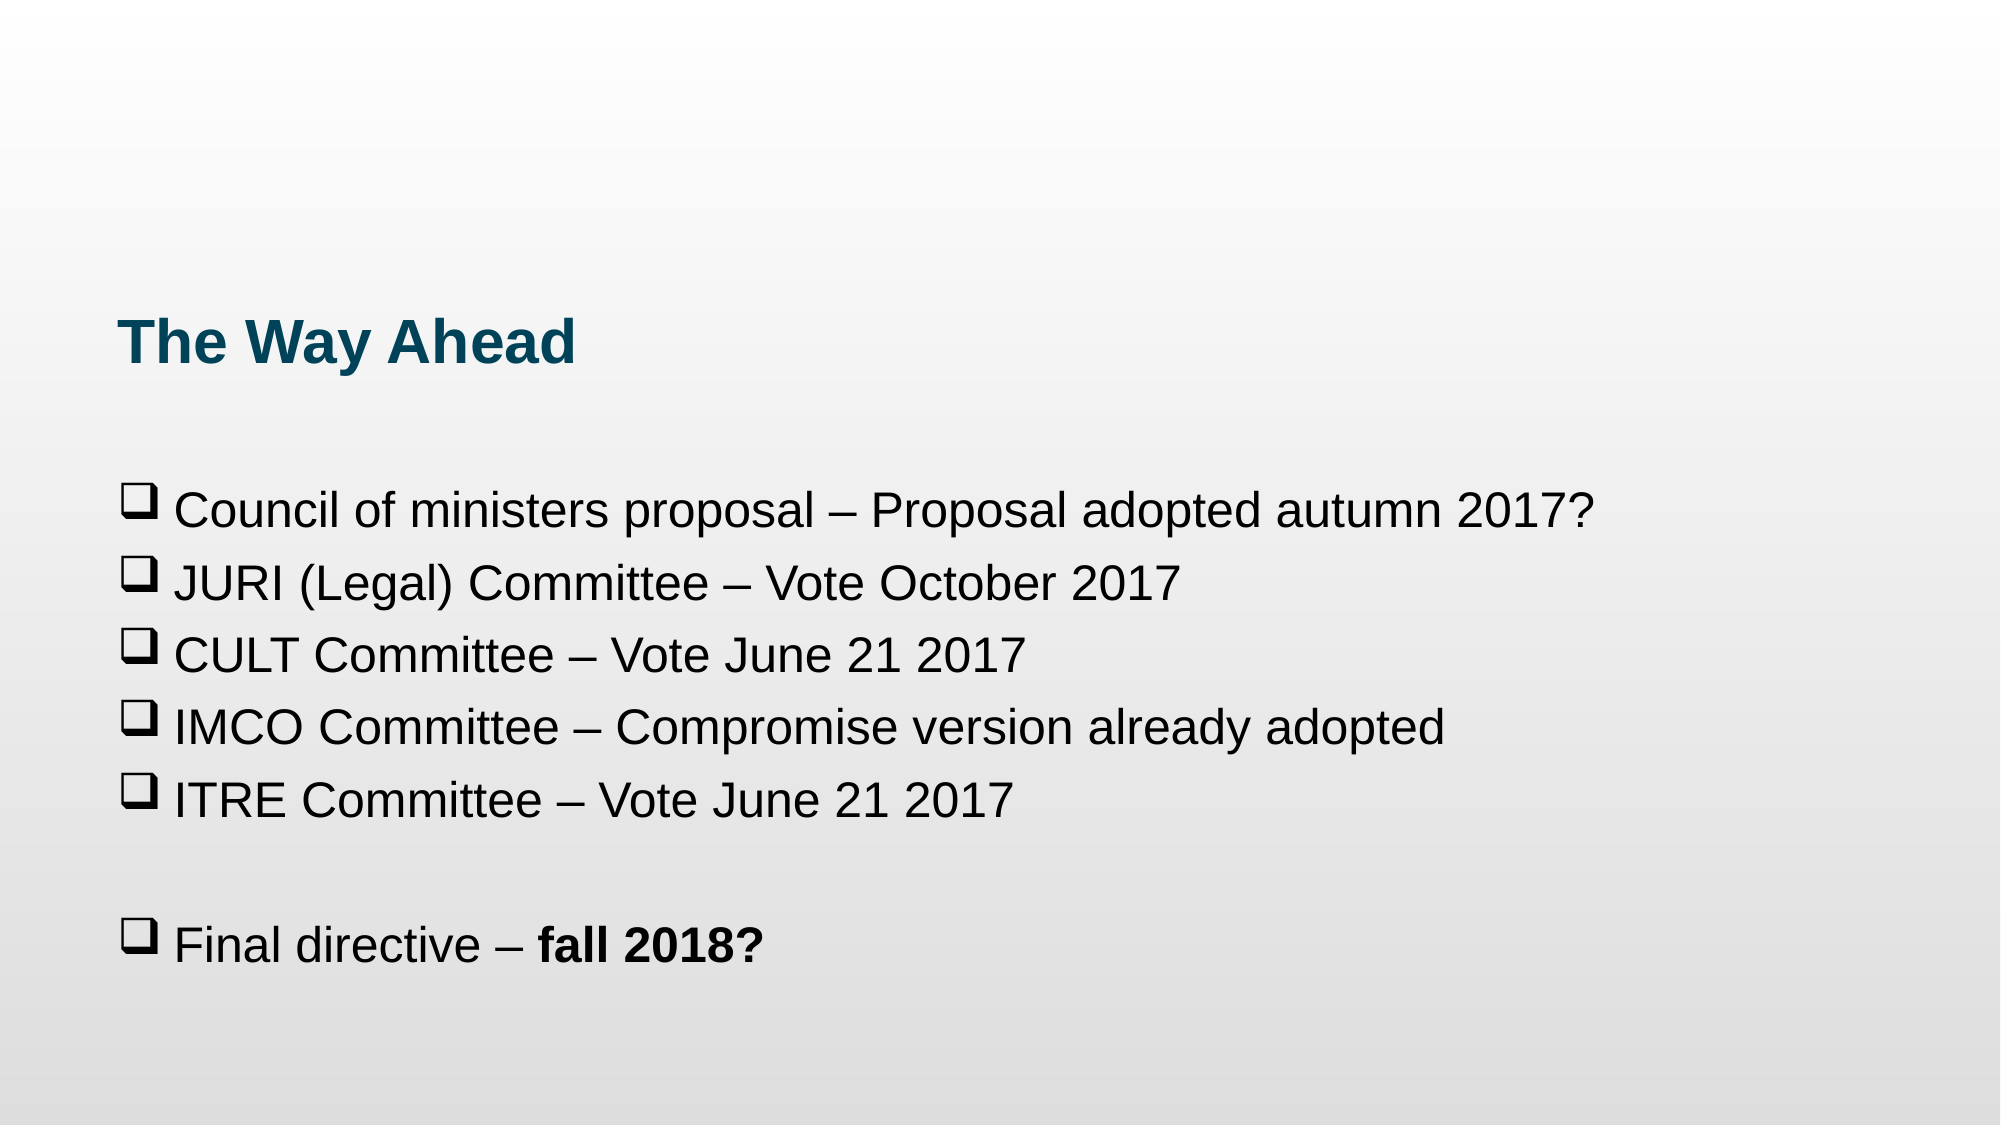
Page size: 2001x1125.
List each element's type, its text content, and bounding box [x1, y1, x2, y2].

title The Way Ahead [102, 293, 1930, 424]
list Council of ministers proposal – Proposal adopted autumn 2017? JURI (Legal) Committee – Vote October 2017 CULT Committee – Vote June 21 2017 IMCO Committee – Compromise version already adopted ITRE Committee – Vote June 21 2017 Final directive – fall 2018? [102, 470, 1930, 1014]
